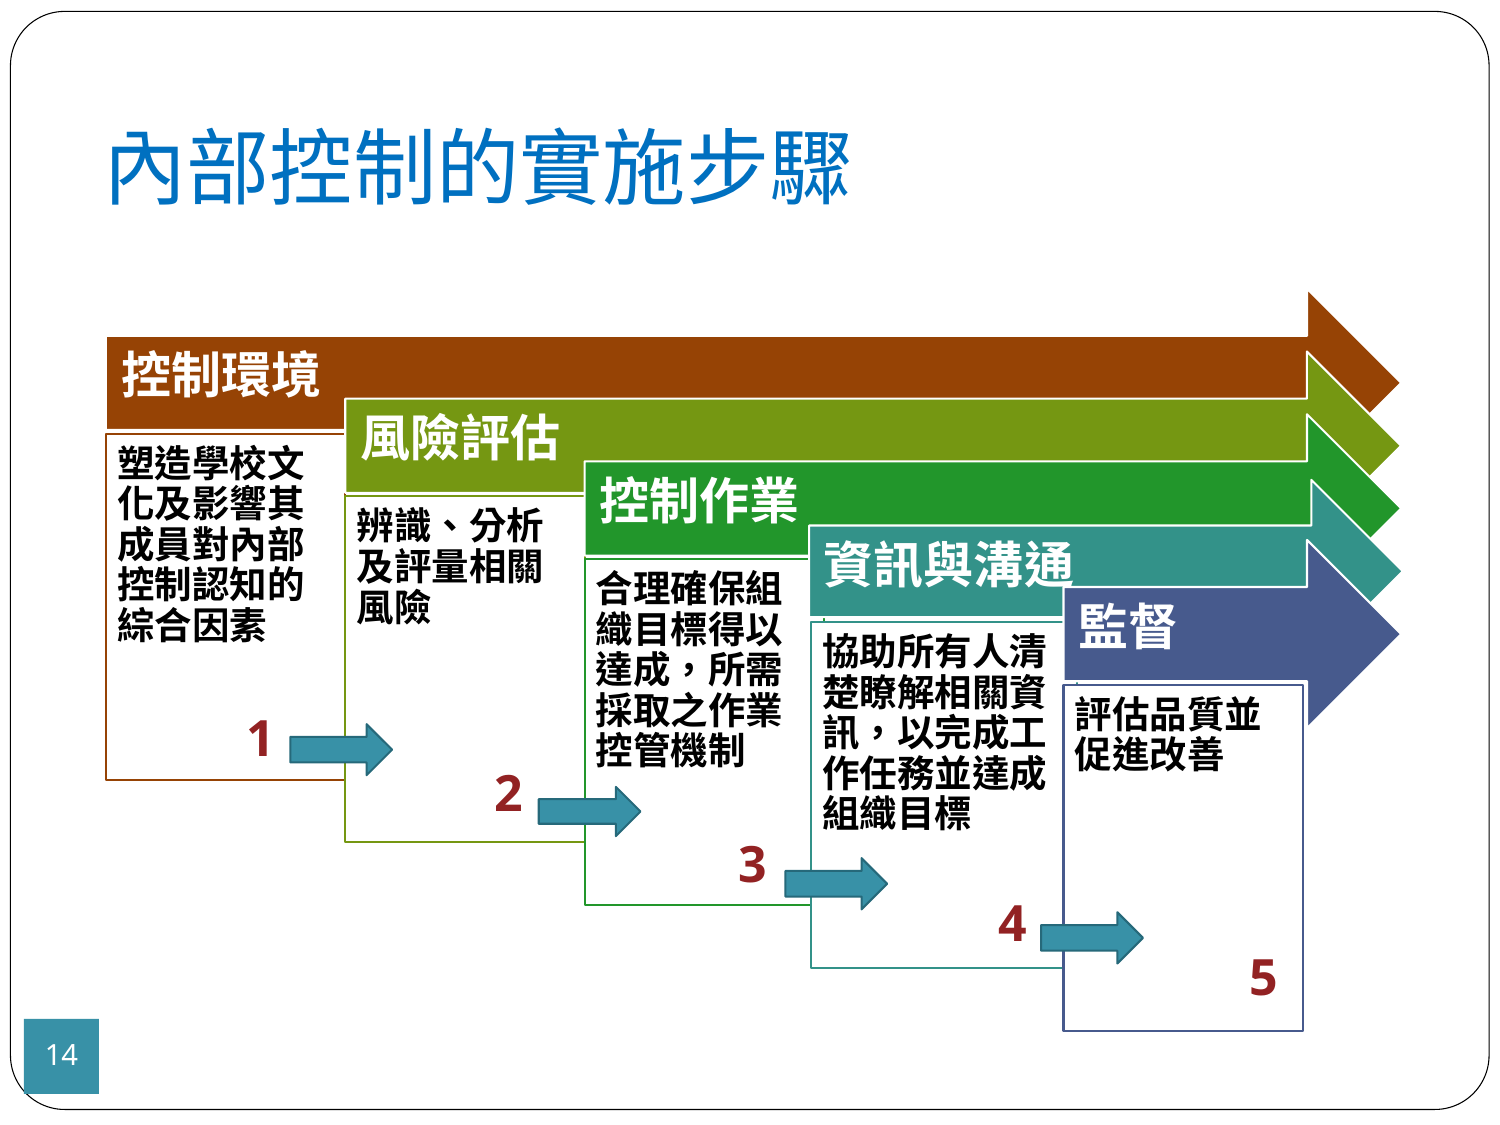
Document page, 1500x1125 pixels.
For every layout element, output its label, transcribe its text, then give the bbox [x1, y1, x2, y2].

text_box 2 [479, 753, 539, 830]
text_box 控制作業 [584, 414, 1402, 556]
text_box [785, 858, 888, 910]
text_box 5 [1234, 937, 1294, 1014]
text_box [539, 786, 641, 837]
text_box 塑造學校文化及影響其成員對內部控制認知的綜合因素 [105, 433, 346, 780]
text_box [1043, 912, 1143, 964]
text_box 控制環境 [105, 288, 1402, 430]
text_box 1 [231, 699, 291, 776]
text_box 協助所有人清楚瞭解相關資訊，以完成工作任務並達成組織目標 [811, 622, 1077, 969]
text_box 監督 [1063, 539, 1402, 729]
text_box 3 [723, 824, 783, 901]
text_box 14 [23, 1018, 99, 1094]
text_box 風險評估 [345, 351, 1402, 493]
text_box 合理確保組織目標得以達成，所需採取之作業控管機制 [584, 559, 825, 906]
text_box [291, 724, 393, 776]
text_box 辨識、分析及評量相關風險 [345, 496, 585, 843]
title 內部控制的實施步驟 [88, 42, 1439, 231]
text_box 4 [983, 883, 1043, 960]
text_box 評估品質並促進改善 [1063, 684, 1303, 1031]
text_box 資訊與溝通 [809, 479, 1403, 618]
